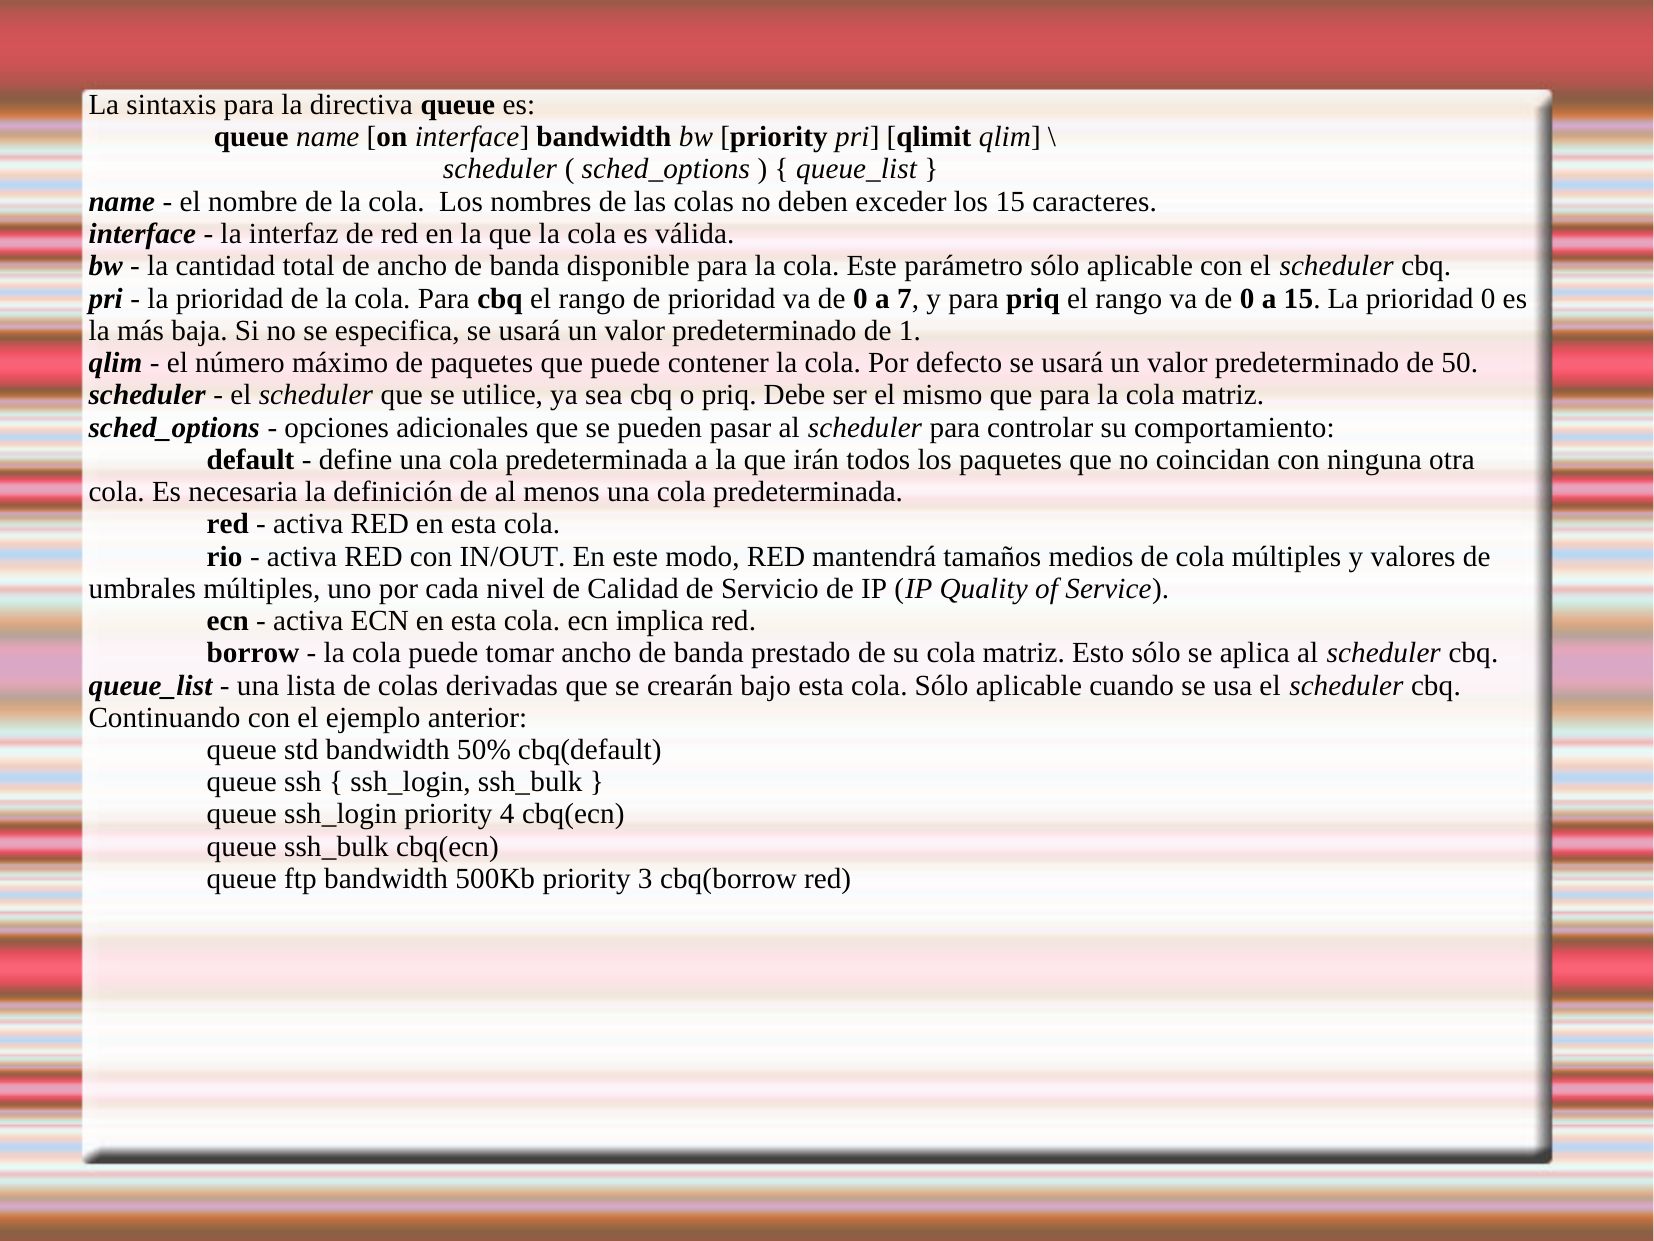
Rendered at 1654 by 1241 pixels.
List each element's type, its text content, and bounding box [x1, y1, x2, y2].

picture [0, 0, 1654, 1241]
text_box La sintaxis para la directiva queue es: queue name [on interface] bandwidth bw [priority pri] [qlimit qlim] \ scheduler ( sched_options ) { queue_list } name - el nombre de la cola. Los nombres de las colas no deben exceder los 15 caracteres. interface - la interfaz de red en la que la cola es válida. bw - la cantidad total de ancho de banda disponible para la cola. Este parámetro sólo aplicable con el scheduler cbq. pri - la prioridad de la cola. Para cbq el rango de prioridad va de 0 a 7, y para priq el rango va de 0 a 15. La prioridad 0 es la más baja. Si no se especifica, se usará un valor predeterminado de 1. qlim - el número máximo de paquetes que puede contener la cola. Por defecto se usará un valor predeterminado de 50. scheduler - el scheduler que se utilice, ya sea cbq o priq. Debe ser el mismo que para la cola matriz. sched_options - opciones adicionales que se pueden pasar al scheduler para controlar su comportamiento: default - define una cola predeterminada a la que irán todos los paquetes que no coincidan con ninguna otra cola. Es necesaria la definición de al menos una cola predeterminada. red - activa RED en esta cola. rio - activa RED con IN/OUT. En este modo, RED mantendrá tamaños medios de cola múltiples y valores de umbrales múltiples, uno por cada nivel de Calidad de Servicio de IP (IP Quality of Service). ecn - activa ECN en esta cola. ecn implica red. borrow - la cola puede tomar ancho de banda prestado de su cola matriz. Esto sólo se aplica al scheduler cbq. queue_list - una lista de colas derivadas que se crearán bajo esta cola. Sólo aplicable cuando se usa el scheduler cbq. Continuando con el ejemplo anterior: queue std bandwidth 50% cbq(default) queue ssh { ssh_login, ssh_bulk } queue ssh_login priority 4 cbq(ecn) queue ssh_bulk cbq(ecn) queue ftp bandwidth 500Kb priority 3 cbq(borrow red) [88, 88, 1536, 1196]
